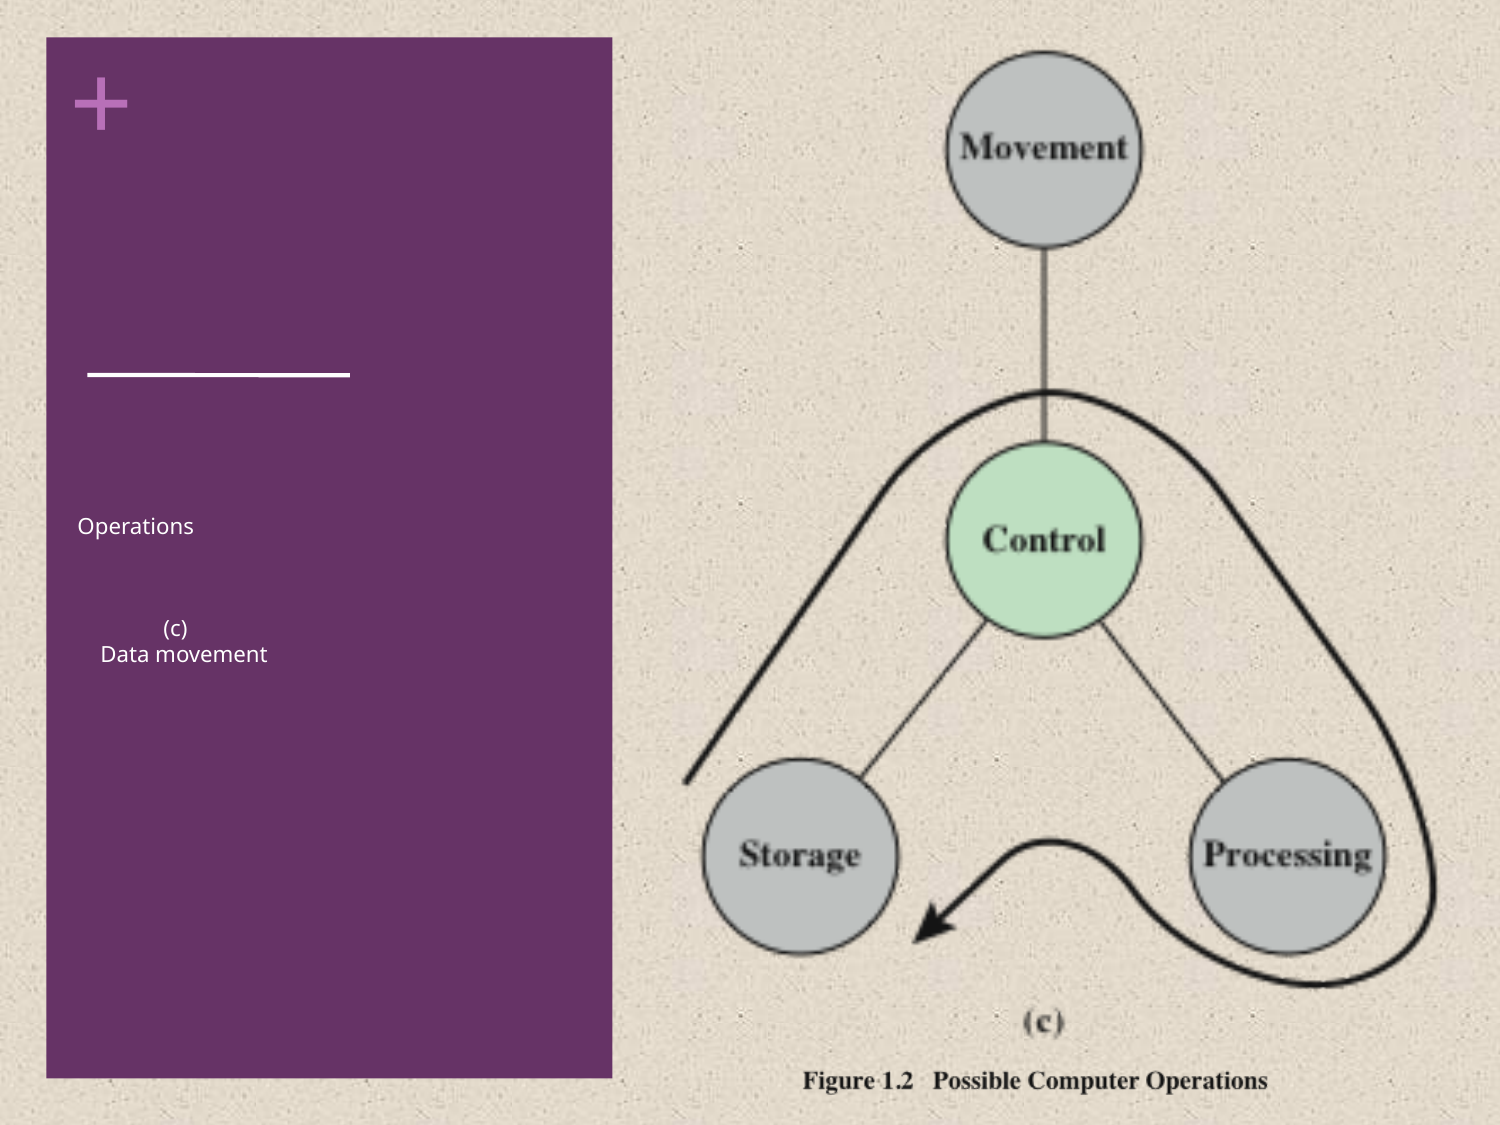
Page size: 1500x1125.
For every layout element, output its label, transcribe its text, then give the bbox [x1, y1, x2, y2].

title Operations (c) Data movement [62, 174, 550, 675]
picture [0, 0, 1500, 1125]
